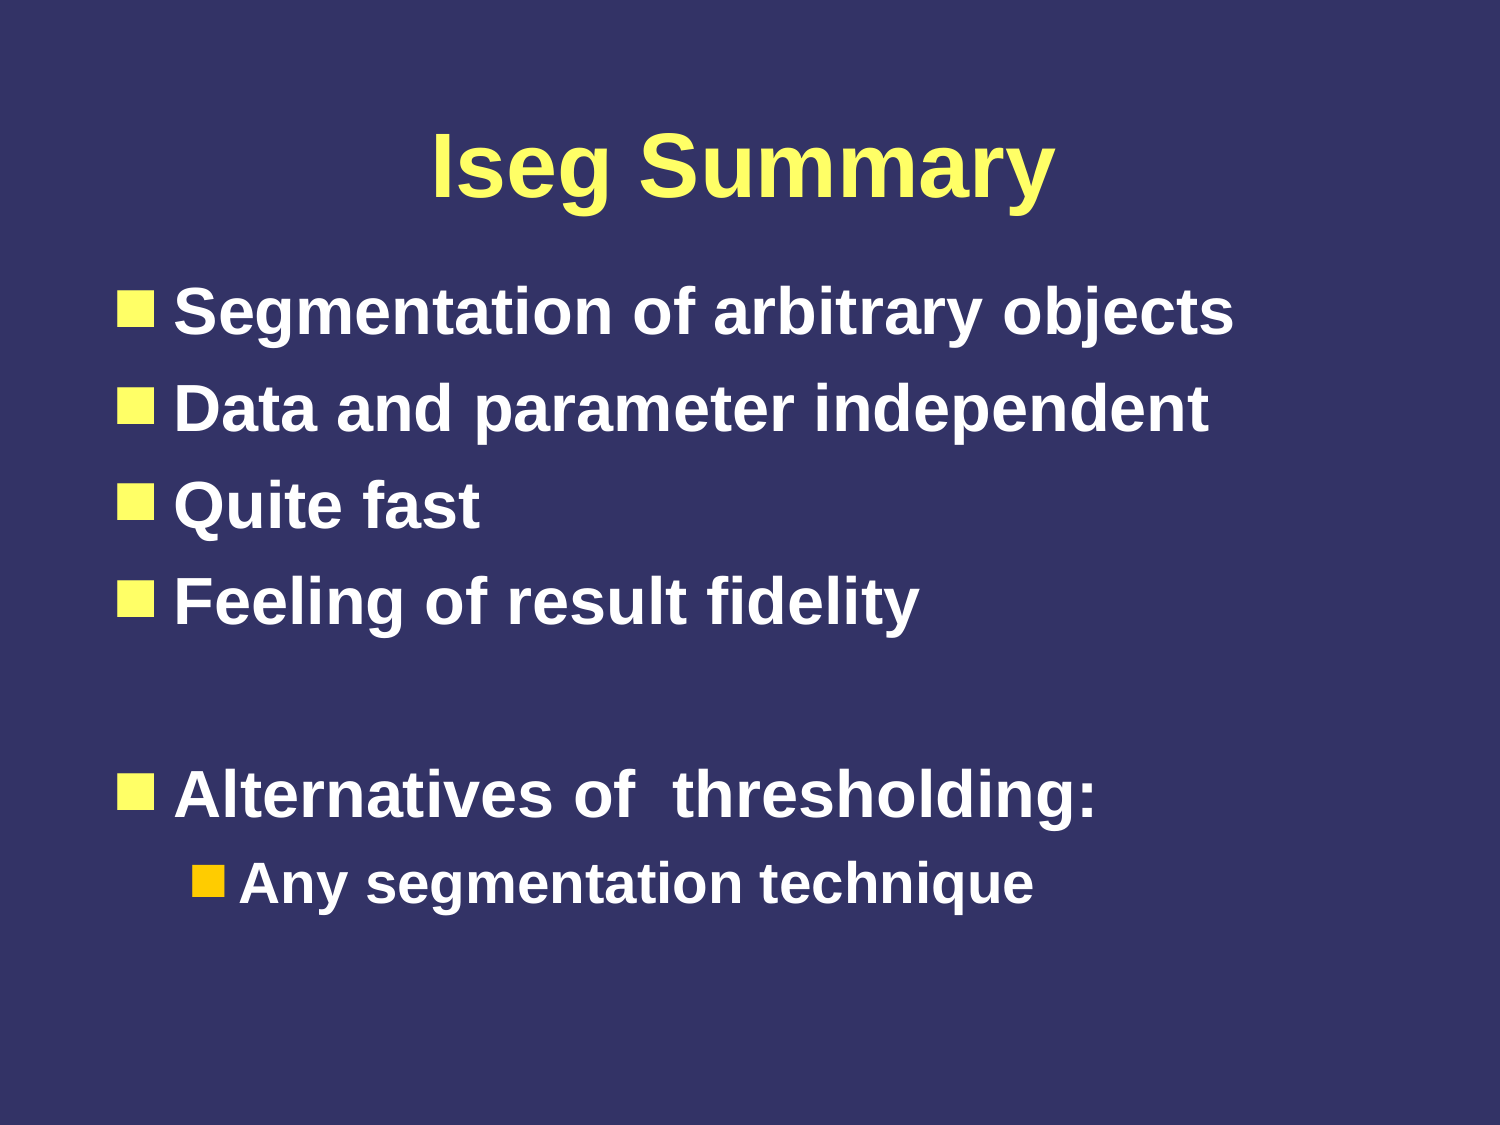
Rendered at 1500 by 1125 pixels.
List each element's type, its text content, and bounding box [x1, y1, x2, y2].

list Segmentation of arbitrary objects Data and parameter independent Quite fast Feeling of result fidelity Alternatives of thresholding: Any segmentation technique [102, 261, 1390, 1008]
title Iseg Summary [99, 37, 1388, 225]
